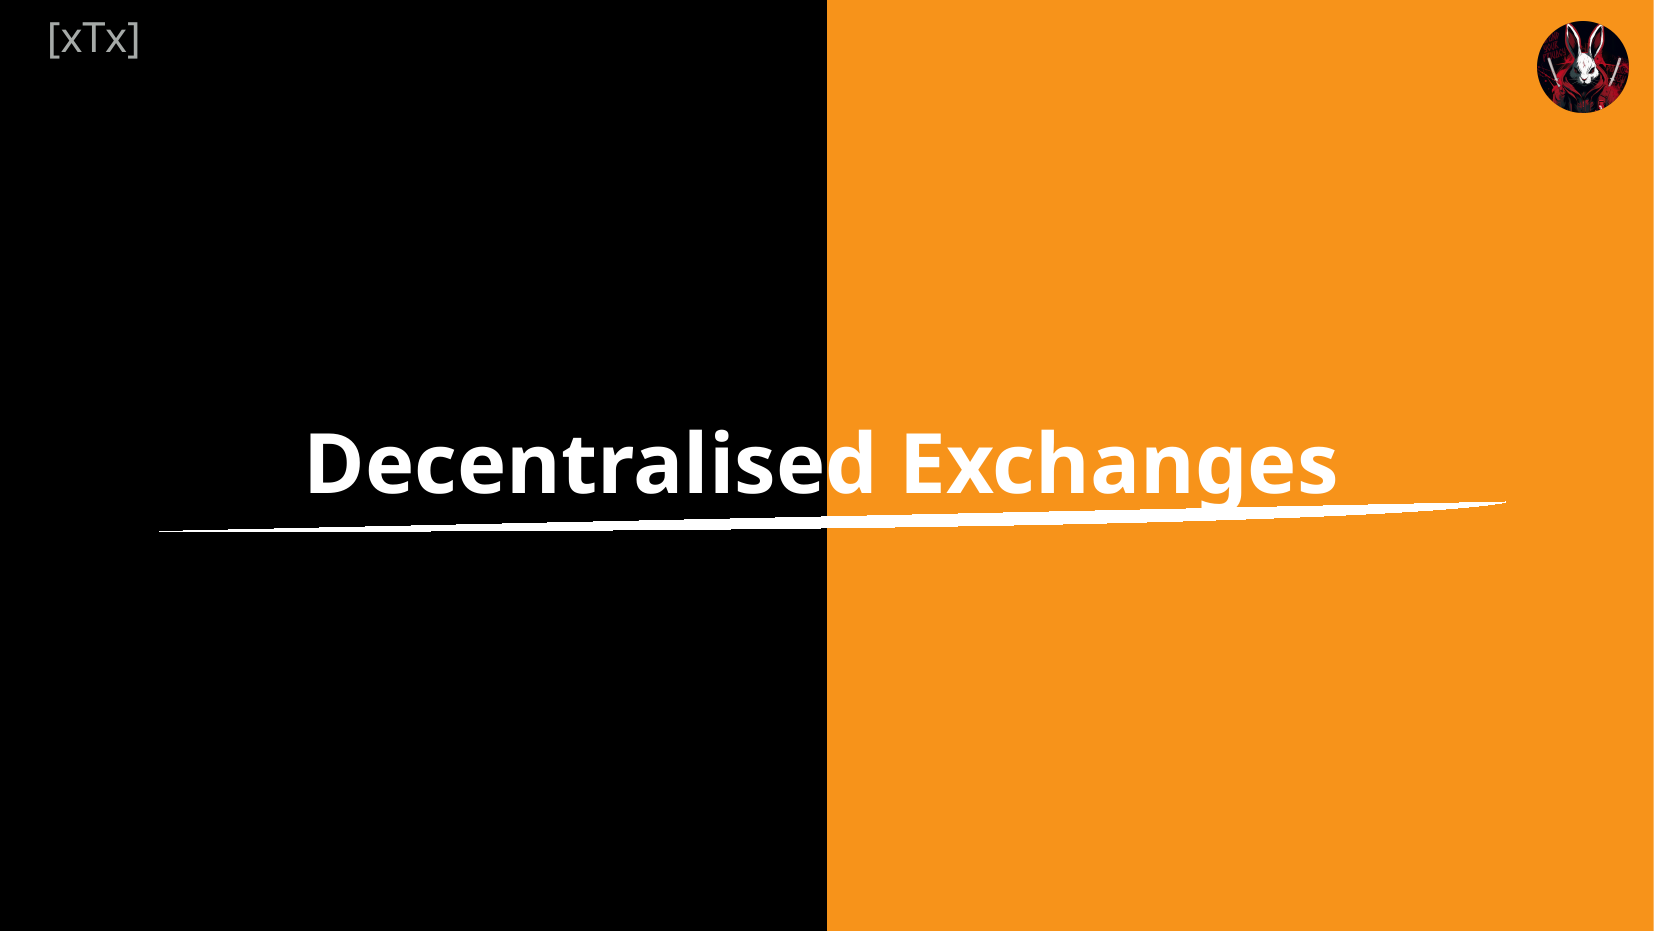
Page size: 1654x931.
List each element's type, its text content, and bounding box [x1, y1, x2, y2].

title Decentralised Exchanges [88, 37, 1577, 886]
picture [0, 0, 1654, 931]
text_box [xTx] [0, 0, 188, 76]
text_box [159, 501, 1506, 532]
